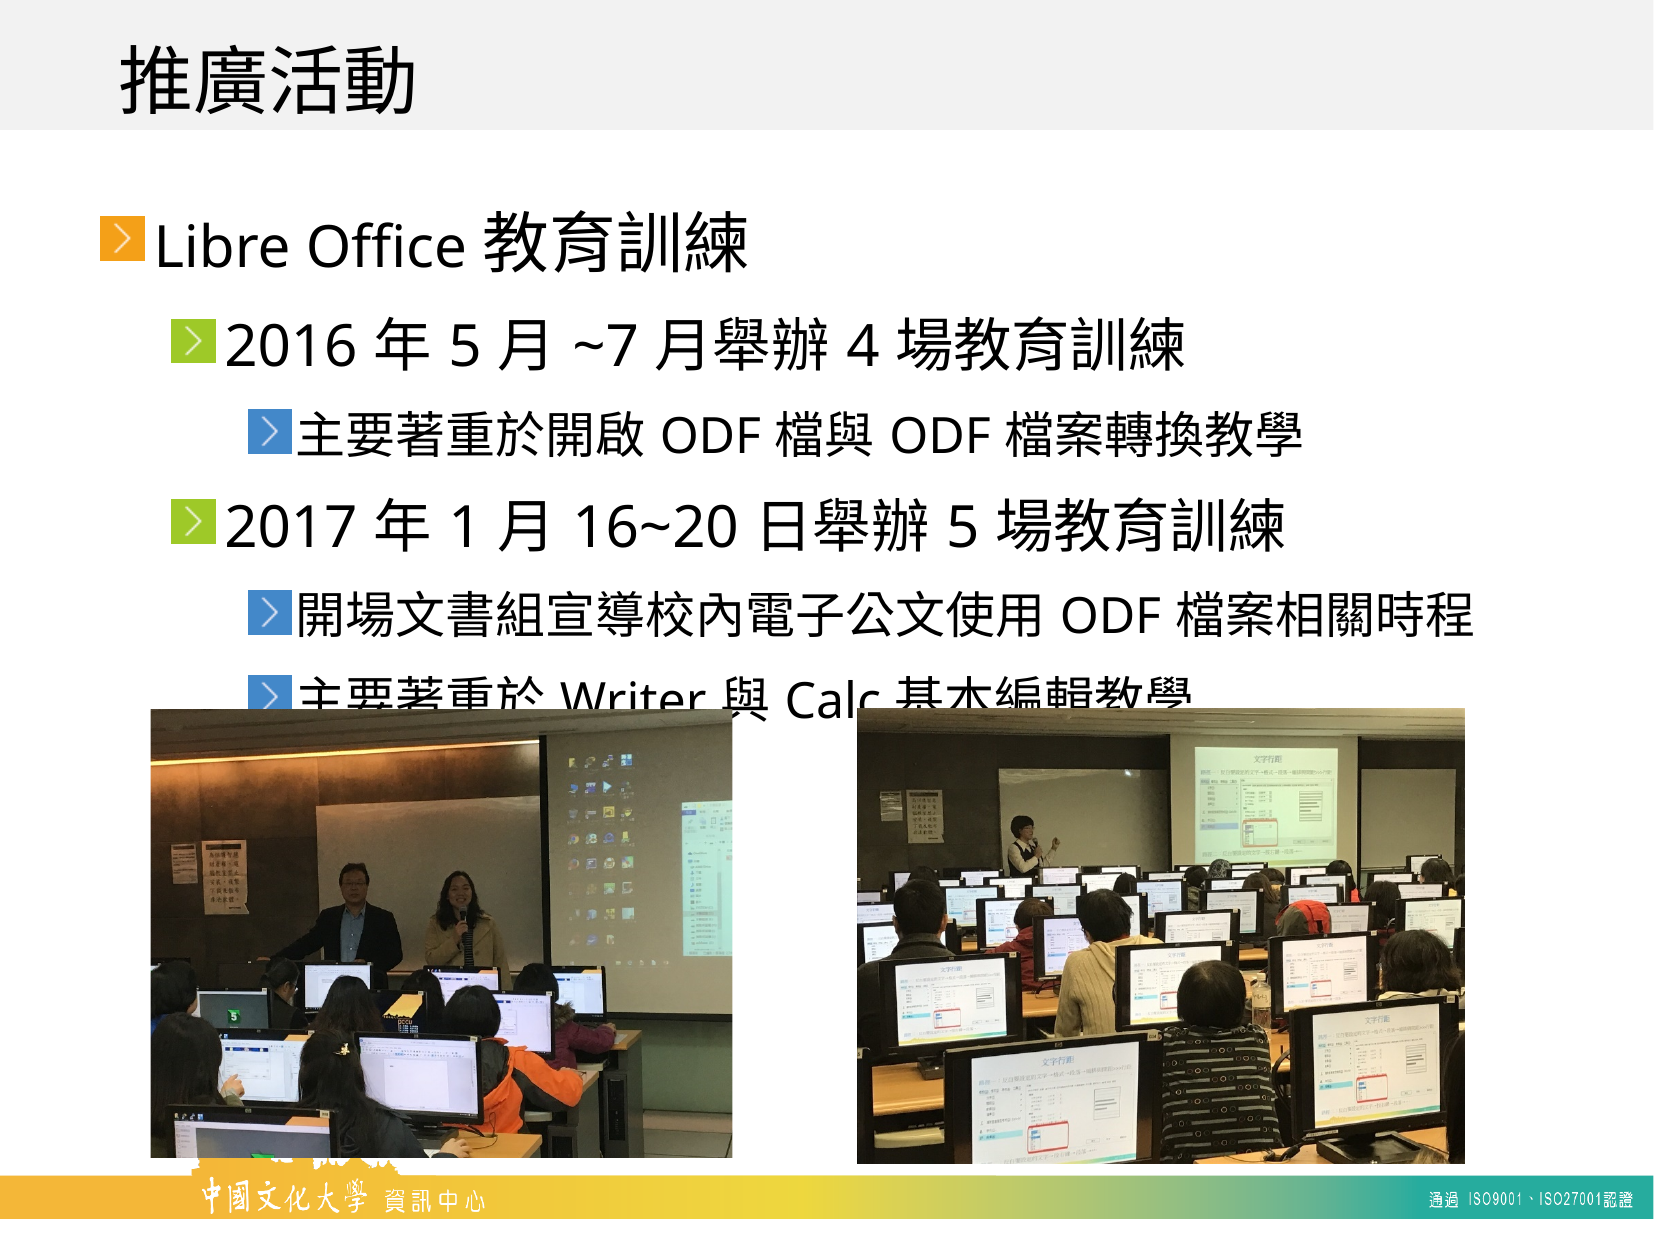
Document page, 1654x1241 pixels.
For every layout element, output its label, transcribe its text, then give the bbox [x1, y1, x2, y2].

title 推廣活動 [118, 0, 1571, 166]
picture [0, 708, 1654, 1219]
list Libre Office教育訓練 2016年5月~7月舉辦4場教育訓練 主要著重於開啟ODF檔與ODF檔案轉換教學 2017年1月16~20日舉辦5場教育訓練 開場文書組宣導校內電子公文使用ODF檔案相關時程 主要著重於Writer與Calc基本編輯教學 [82, 190, 1571, 1028]
